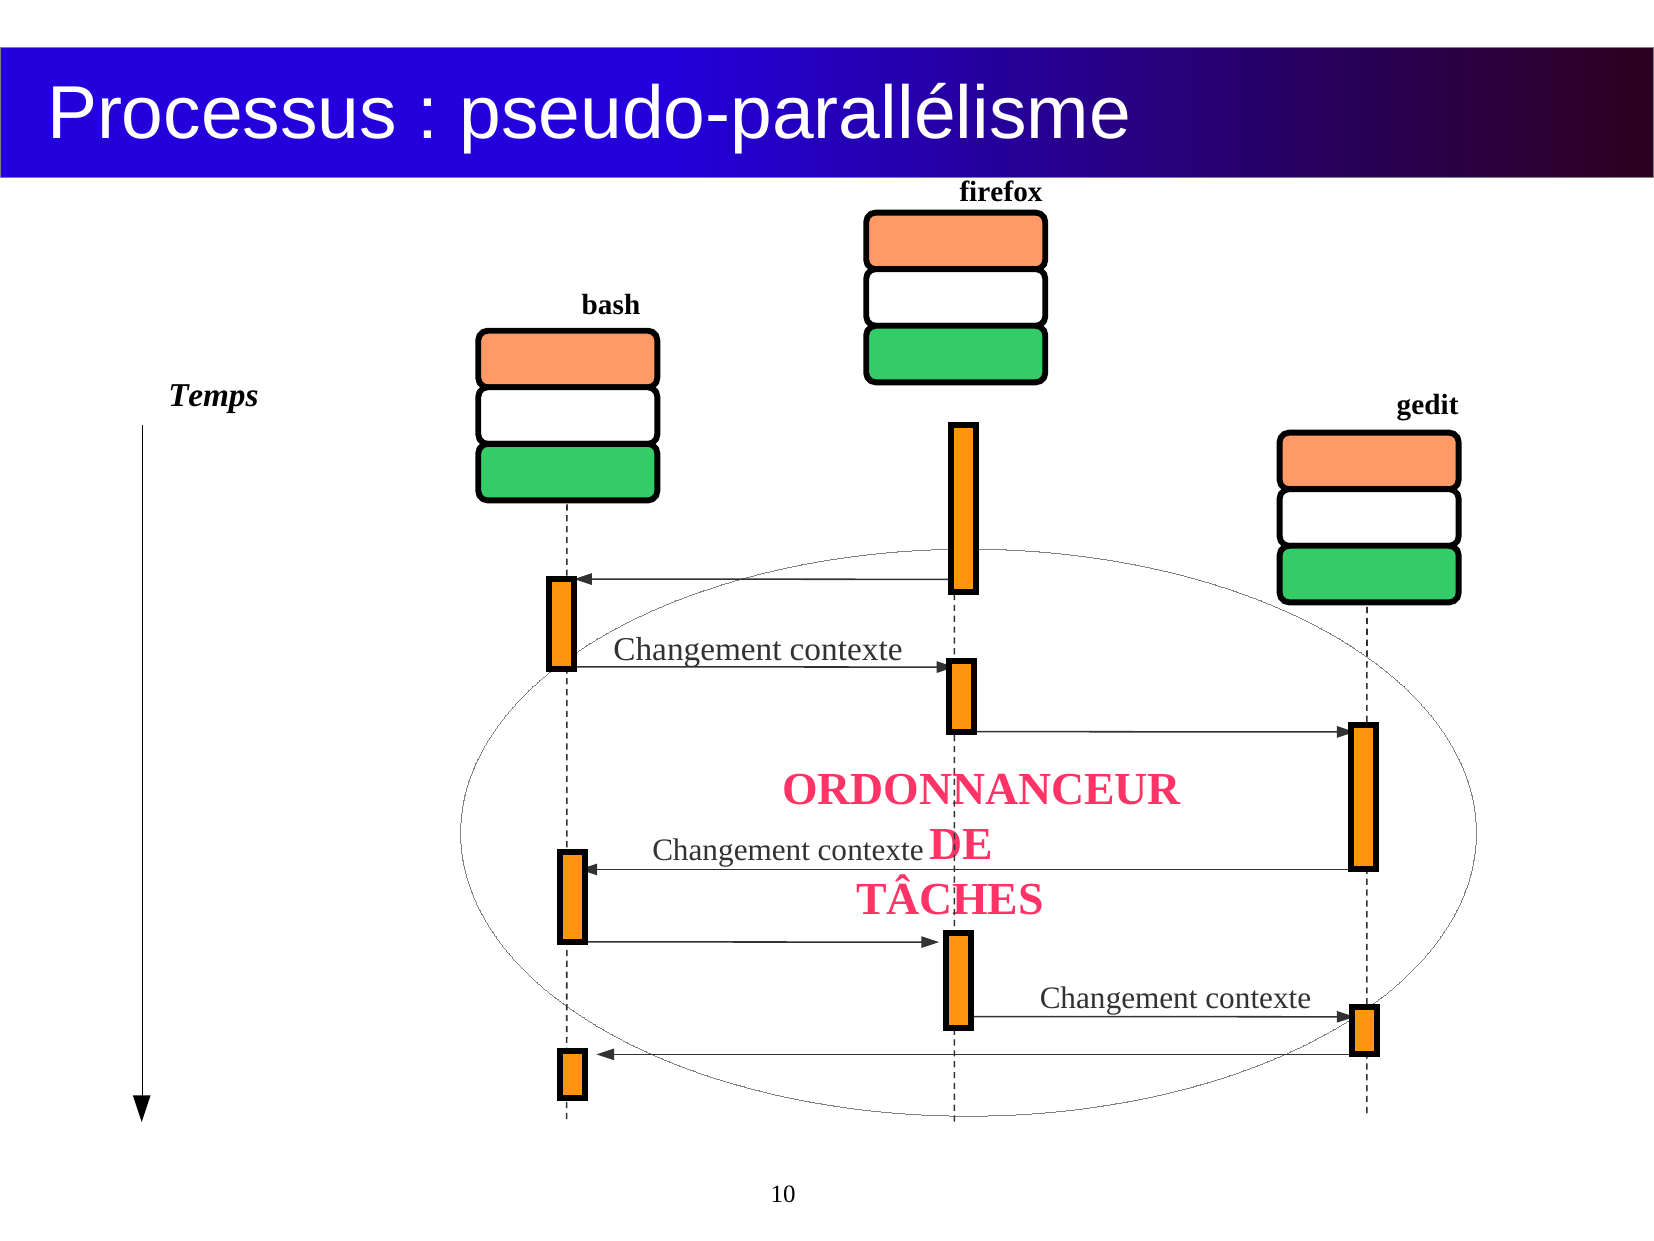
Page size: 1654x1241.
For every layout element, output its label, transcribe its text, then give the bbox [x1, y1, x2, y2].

text_box [478, 330, 658, 501]
text_box Temps [153, 366, 271, 421]
text_box [559, 1051, 585, 1099]
text_box [866, 212, 1046, 383]
text_box firefox [944, 165, 1111, 225]
title Processus : pseudo-parallélisme [47, 6, 1477, 225]
text_box ORDONNANCEUR DE TÂCHES [767, 870, 1197, 987]
text_box Changement contexte [598, 619, 919, 675]
text_box [460, 425, 1477, 1055]
text_box ORDONNANCEUR DE TÂCHES [767, 751, 1197, 869]
text_box Changement contexte [1025, 969, 1327, 1023]
text_box [653, 1055, 1284, 1117]
text_box gedit [1381, 377, 1548, 438]
text_box Changement contexte [637, 821, 939, 875]
text_box [1279, 432, 1459, 603]
text_box bash [566, 277, 672, 372]
